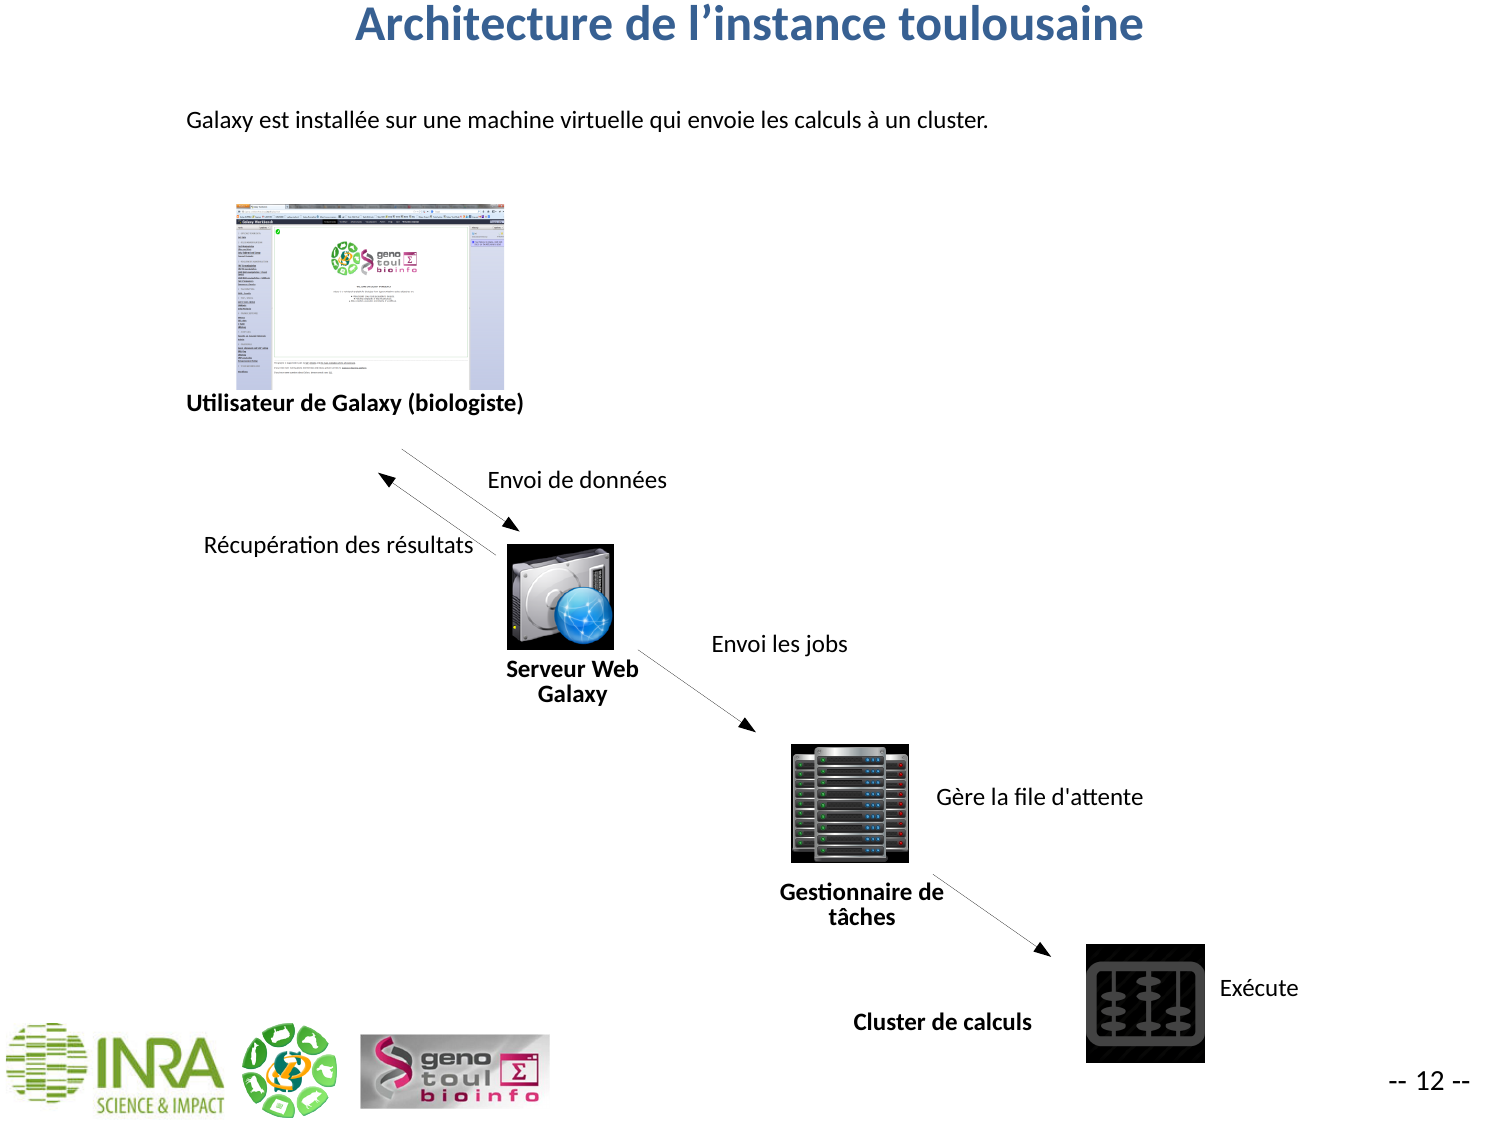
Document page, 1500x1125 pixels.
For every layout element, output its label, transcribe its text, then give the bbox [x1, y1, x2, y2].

text_box Gestionnaire de tâches [756, 874, 969, 939]
text_box Envoi les jobs [697, 626, 933, 666]
text_box Utilisateur de Galaxy (biologiste) [171, 386, 638, 426]
picture [236, 204, 505, 390]
text_box Récupération des résultats [189, 528, 508, 568]
text_box Serveur Web Galaxy [437, 651, 709, 716]
picture [1086, 945, 1205, 1064]
text_box Cluster de calculs [839, 1004, 1110, 1044]
picture [507, 544, 614, 650]
text_box Architecture de l’instance toulousaine [0, 0, 1500, 73]
picture [791, 744, 909, 863]
text_box Envoi de données [473, 462, 709, 503]
text_box Galaxy est installée sur une machine virtuelle qui envoie les calculs à un cluster. [171, 102, 1376, 142]
text_box Exécute [1205, 970, 1358, 1010]
text_box Gère la file d'attente [921, 780, 1240, 820]
